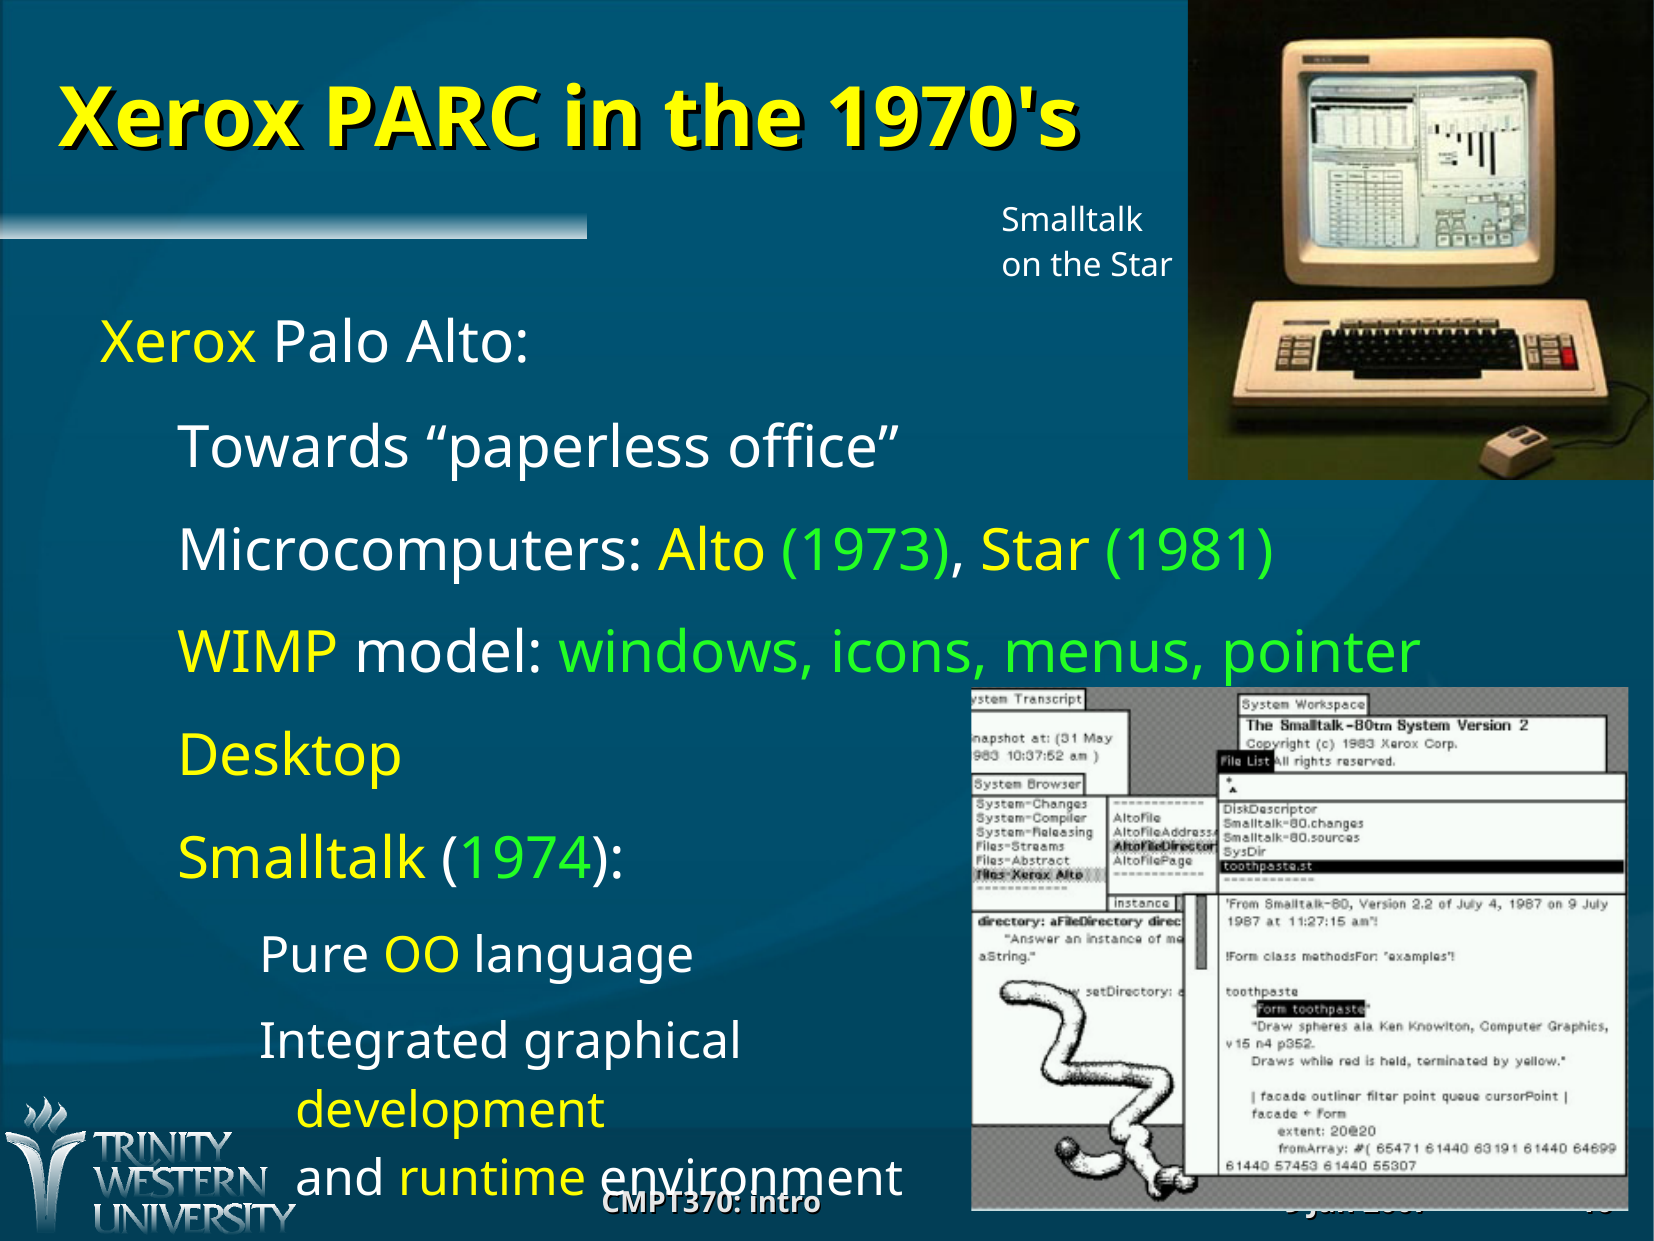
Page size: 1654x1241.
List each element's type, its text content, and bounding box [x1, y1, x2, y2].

picture [0, 233, 586, 238]
text_box Smalltalk on the Star [986, 196, 1179, 286]
title Xerox PARC in the 1970's [59, 19, 1187, 208]
picture [972, 687, 1654, 1211]
list Xerox Palo Alto: Towards “paperless office” Microcomputers: Alto (1973), Star (1981) WIMP model: windows, icons, menus, pointer Desktop Smalltalk (1974): Pure OO language Integrated graphical development and runtime environment [82, 300, 1571, 1109]
picture [1188, 0, 1654, 479]
picture [38, 1227, 54, 1232]
picture [0, 214, 586, 232]
